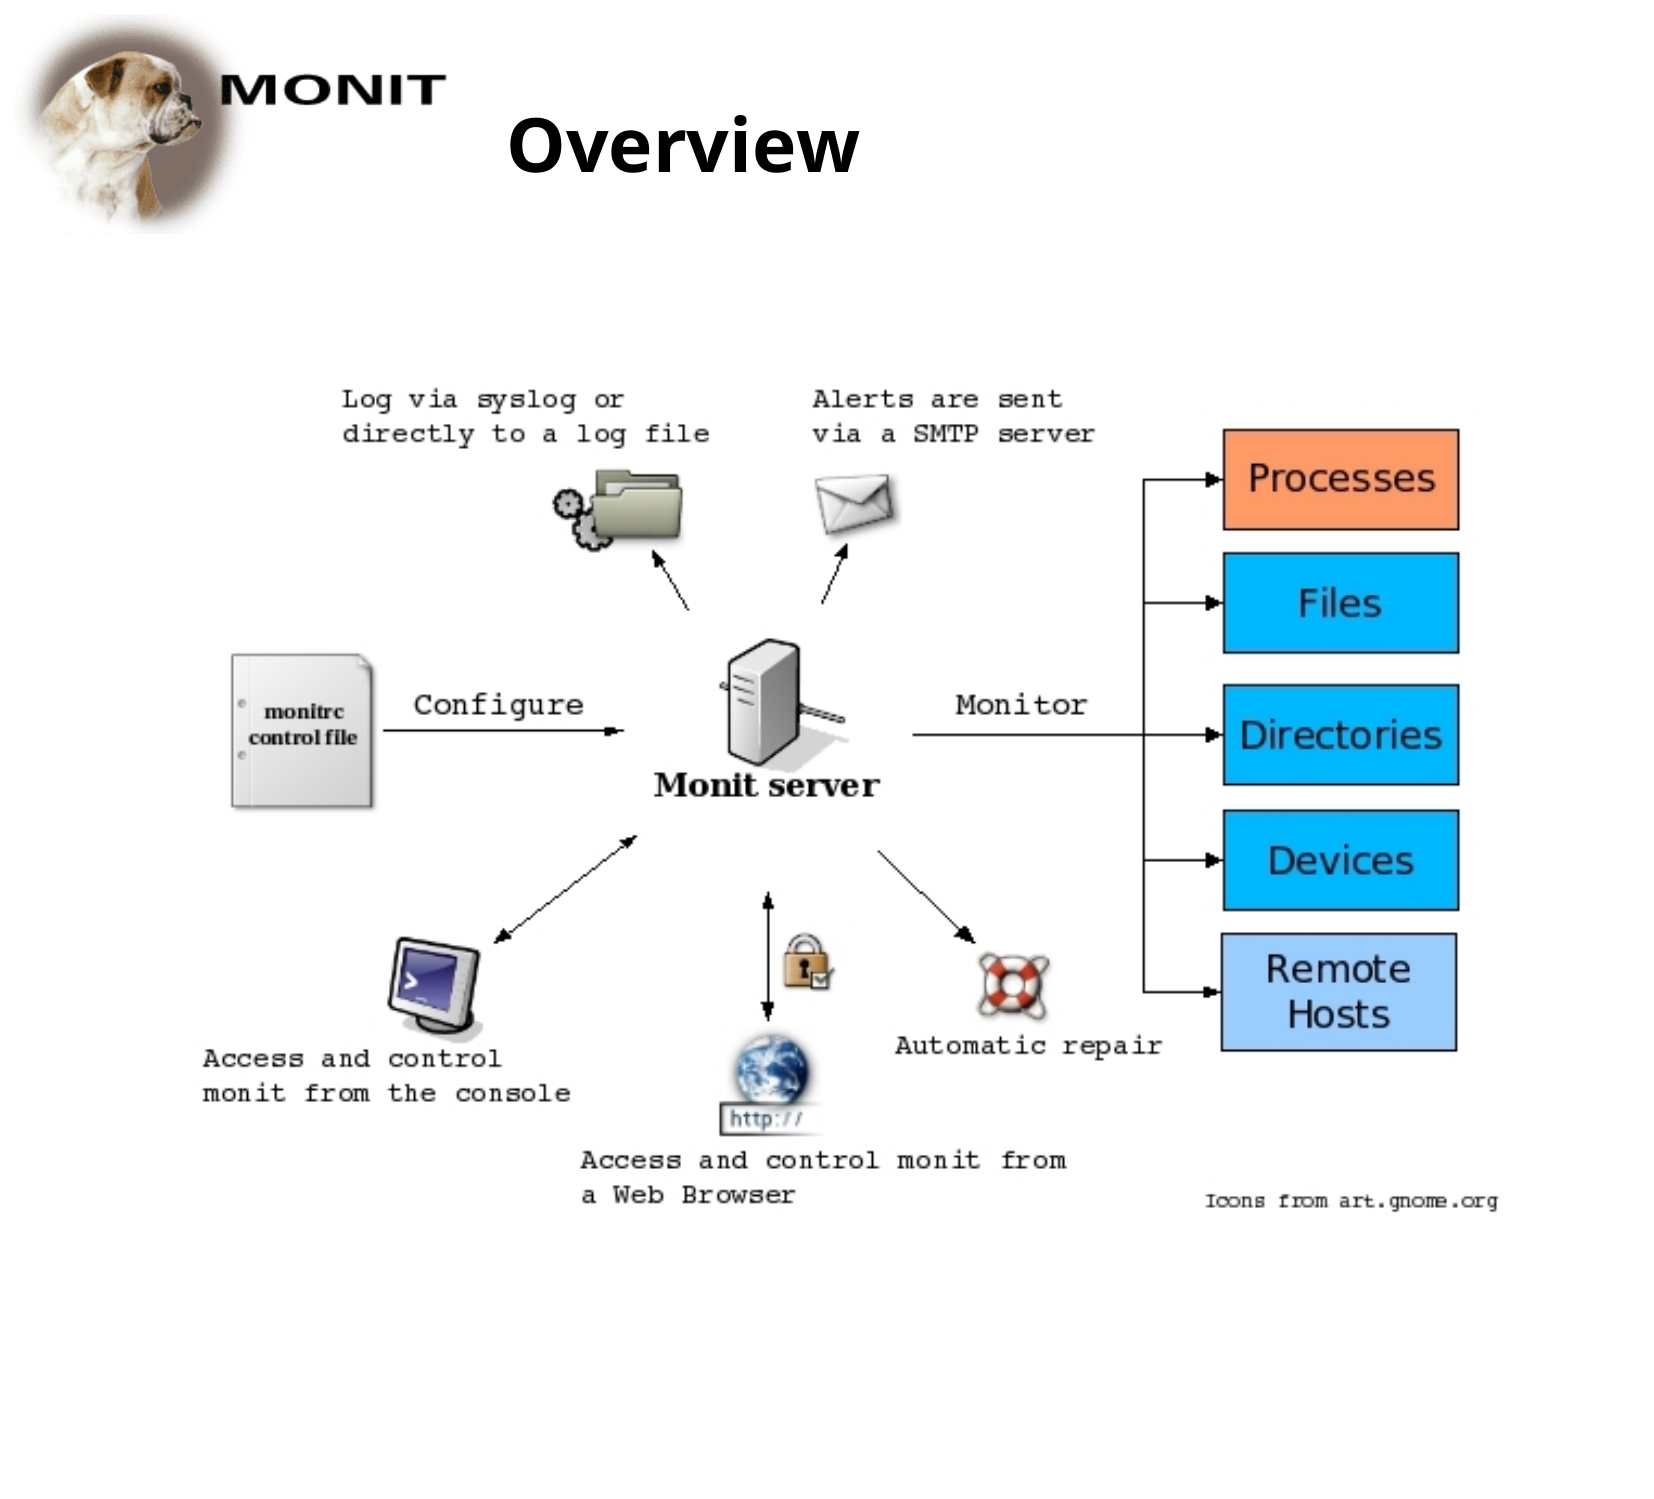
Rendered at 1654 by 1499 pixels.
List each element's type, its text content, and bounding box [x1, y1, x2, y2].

picture [14, 14, 448, 234]
picture [158, 330, 1510, 1249]
title Overview [506, 74, 842, 212]
